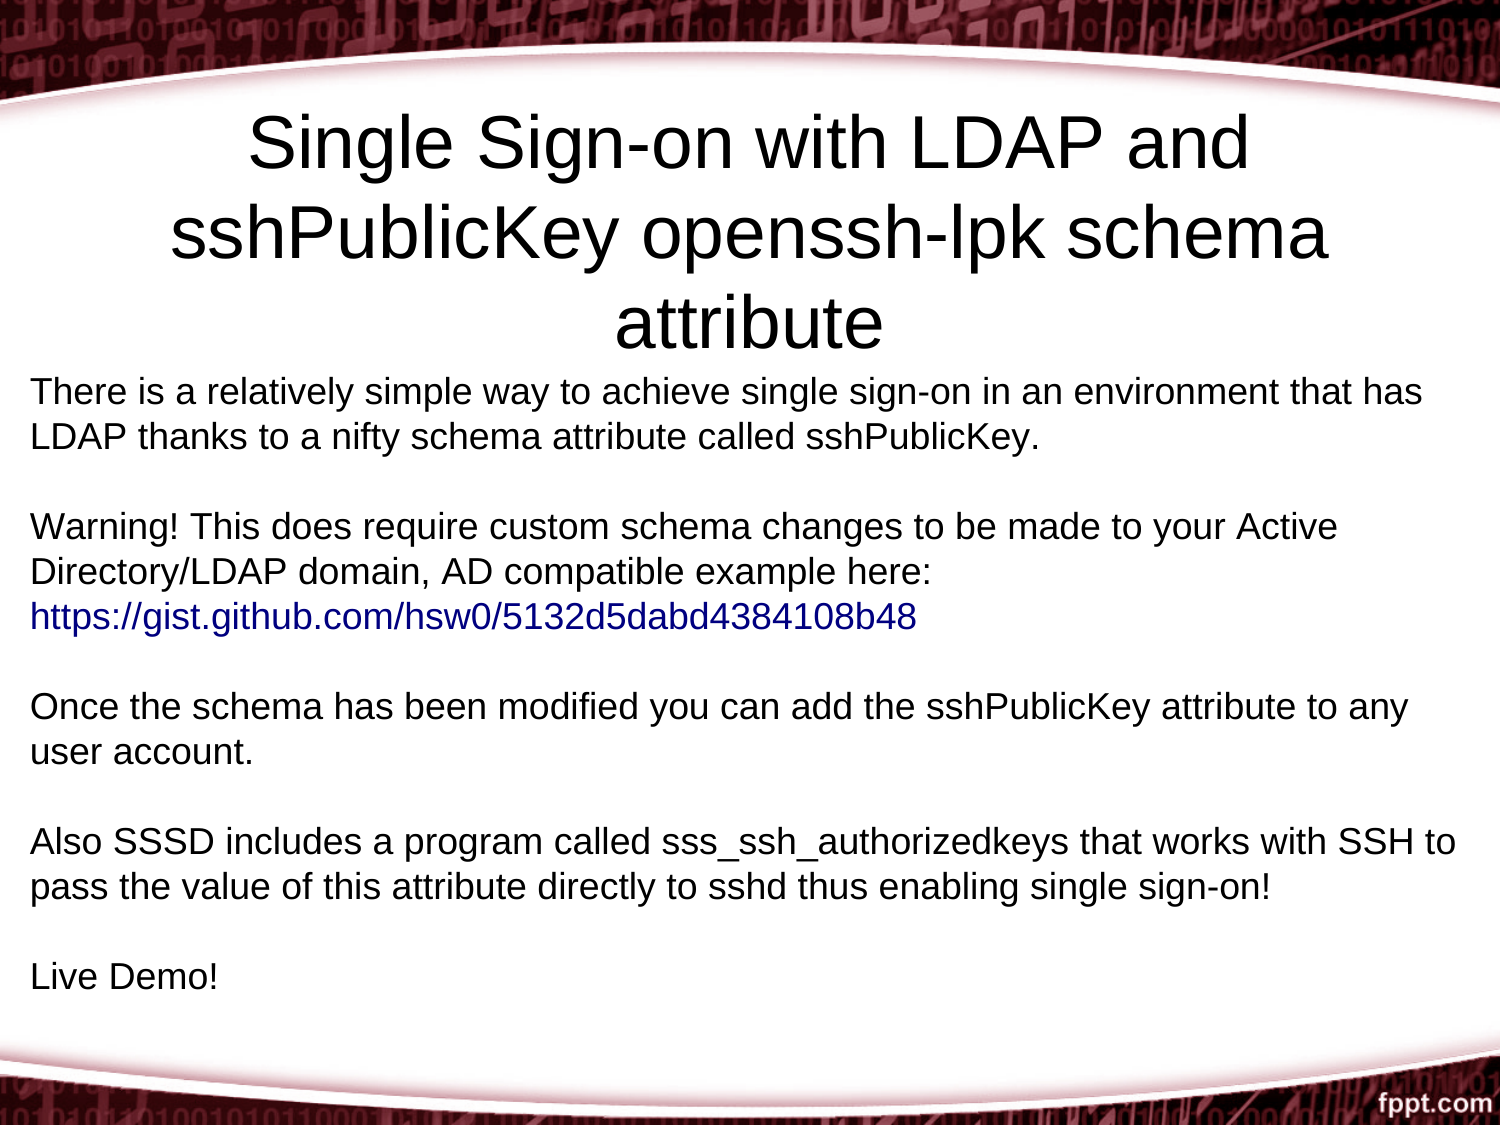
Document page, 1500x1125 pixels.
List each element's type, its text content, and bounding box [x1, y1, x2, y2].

title Single Sign-on with LDAP and sshPublicKey openssh-lpk schema attribute [75, 0, 1426, 224]
text_box There is a relatively simple way to achieve single sign-on in an environment that has LDAP thanks to a nifty schema attribute called sshPublicKey. Warning! This does require custom schema changes to be made to your Active Directory/LDAP domain, AD compatible example here: https://gist.github.com/hsw0/5132d5dabd4384108b48 Once the schema has been modified you can add the sshPublicKey attribute to any user account. Also SSSD includes a program called sss_ssh_authorizedkeys that works with SSH to pass the value of this attribute directly to sshd thus enabling single sign-on! Live Demo! [15, 224, 1486, 1050]
picture [0, 0, 1500, 1125]
